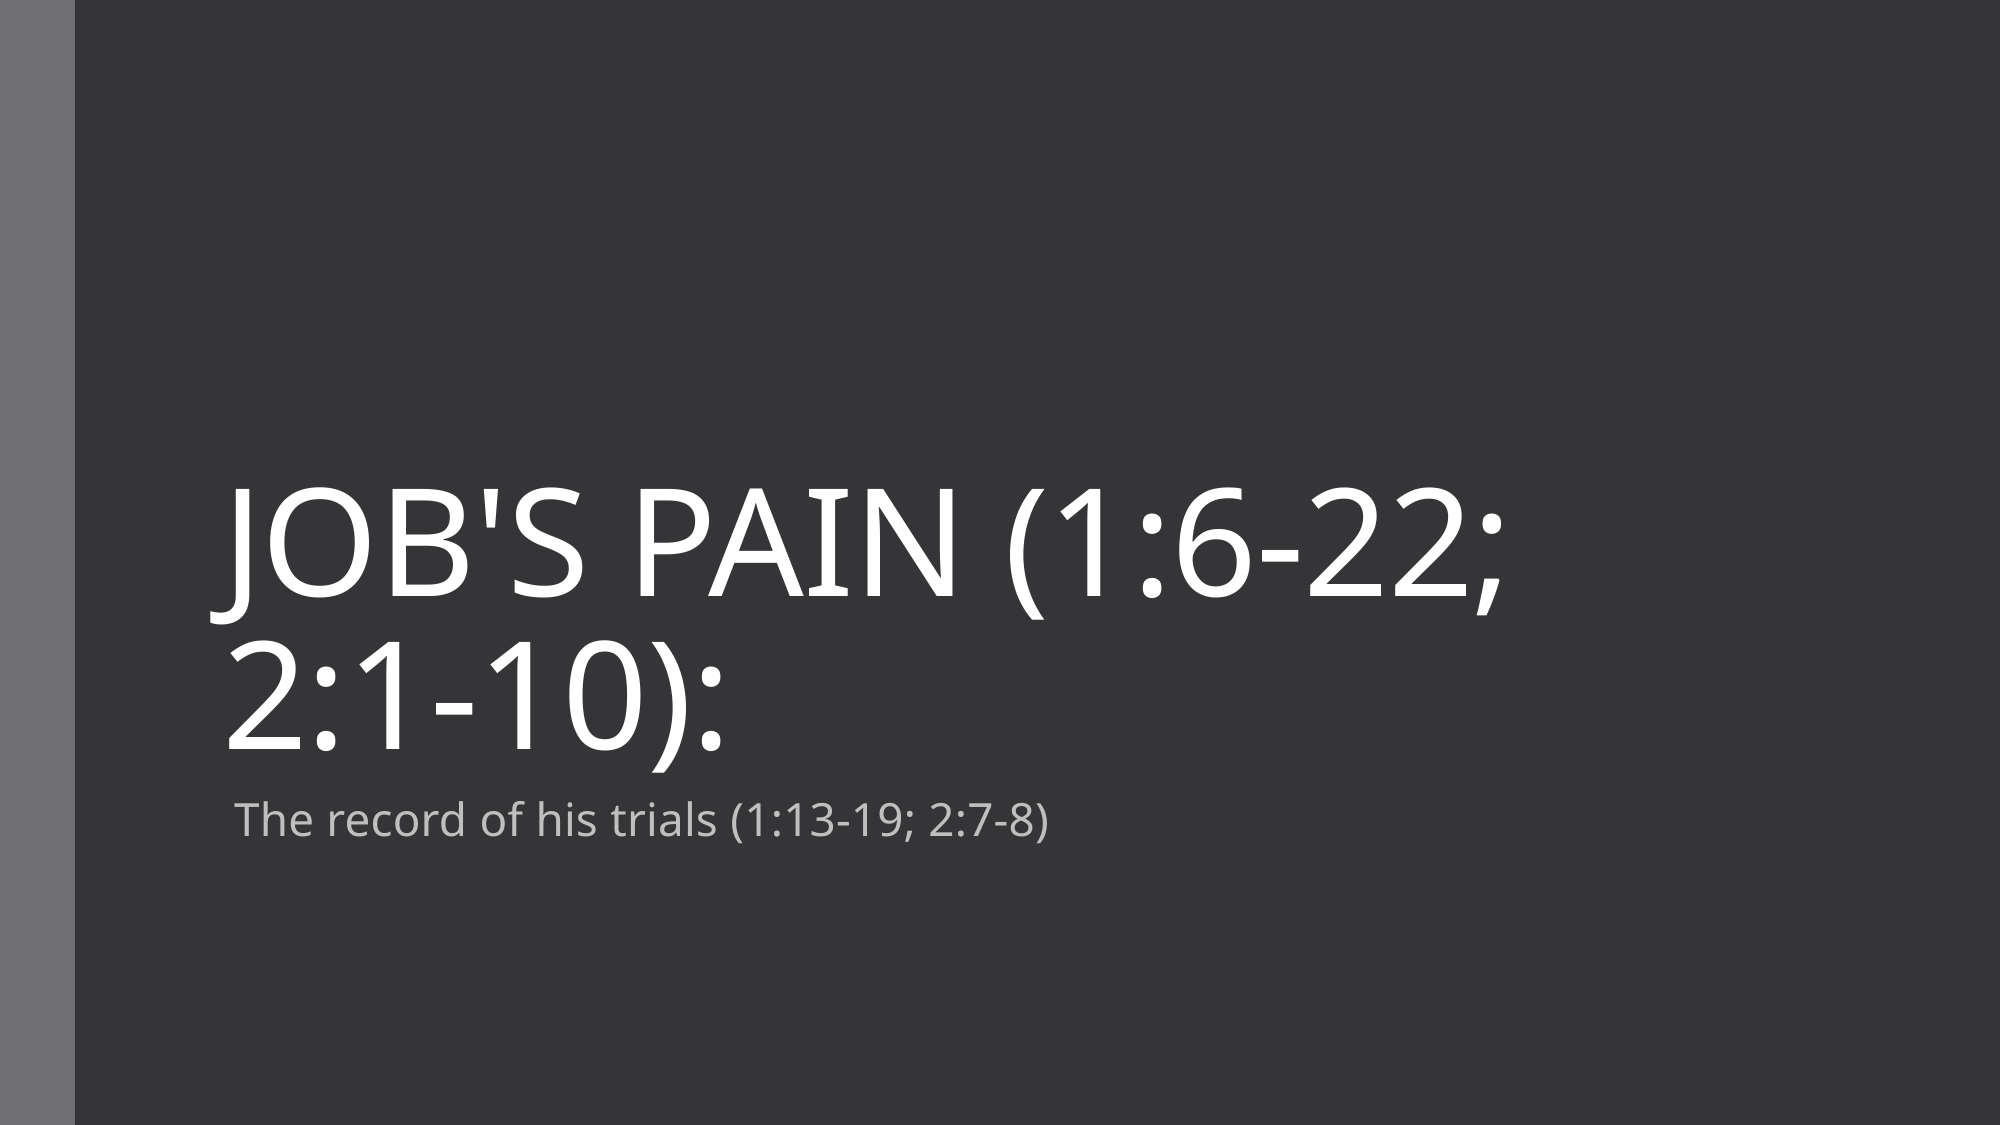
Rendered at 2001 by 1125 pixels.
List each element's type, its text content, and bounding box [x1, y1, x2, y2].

title JOB'S PAIN (1:6-22; 2:1-10): [206, 124, 1752, 787]
subtitle The record of his trials (1:13-19; 2:7-8) [206, 787, 1752, 1066]
